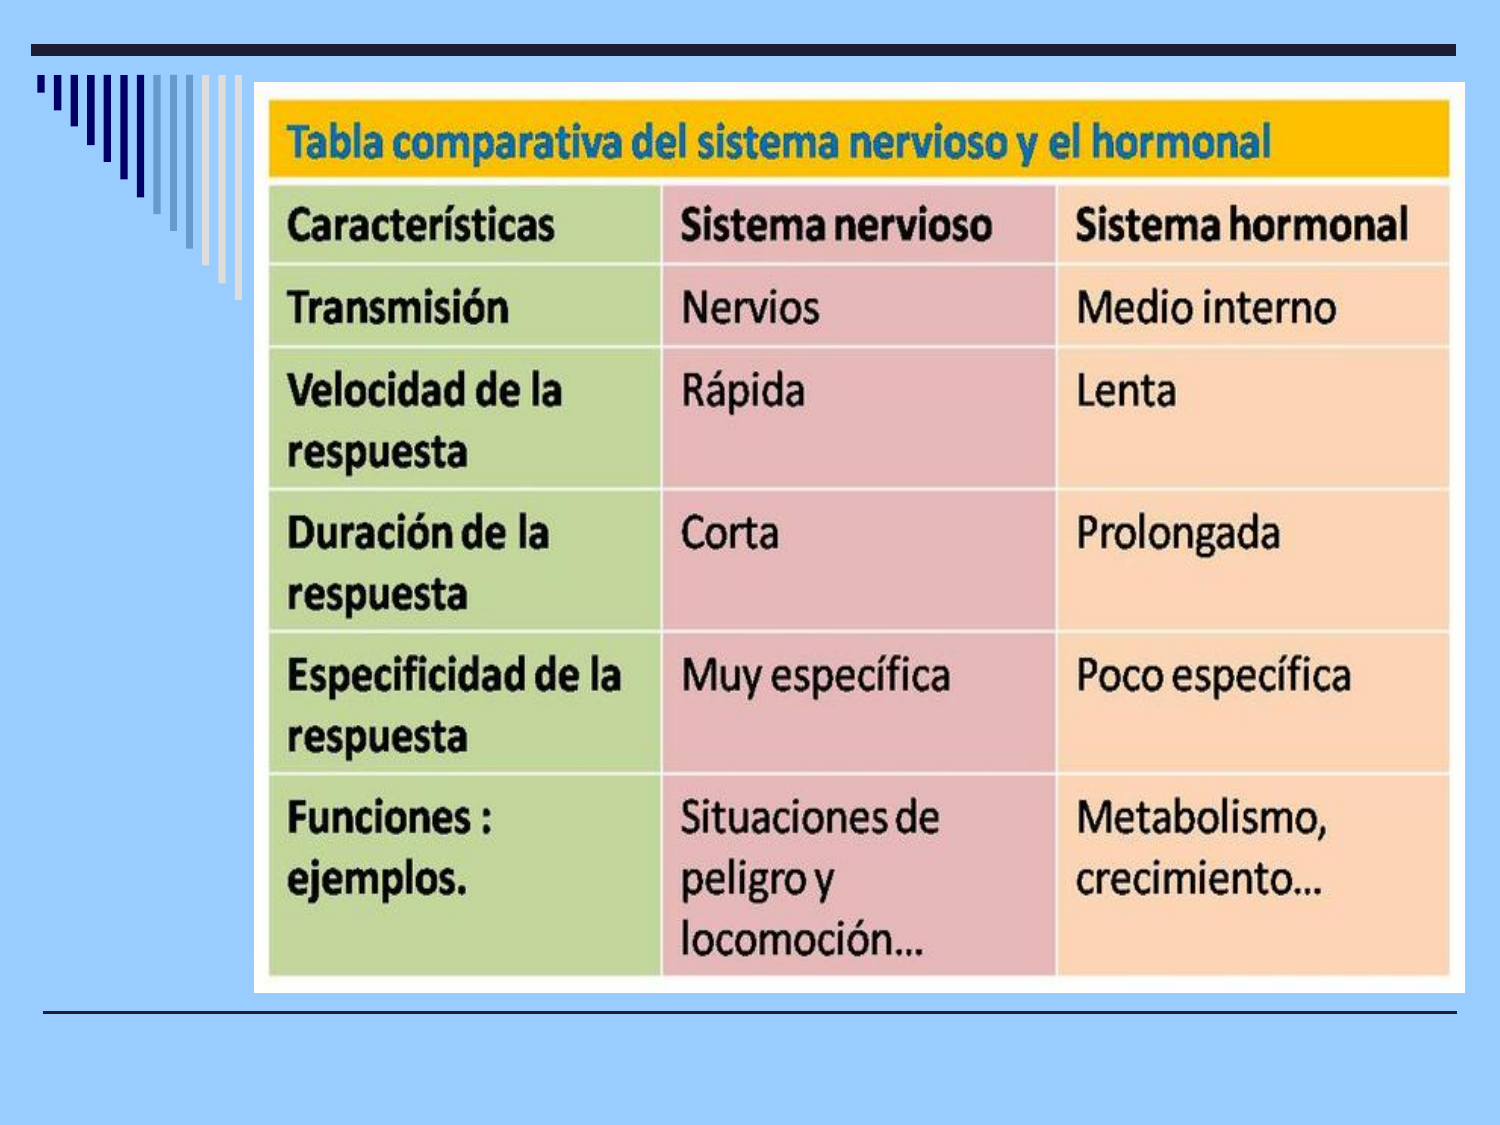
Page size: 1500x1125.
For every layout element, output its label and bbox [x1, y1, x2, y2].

picture [254, 82, 1465, 993]
